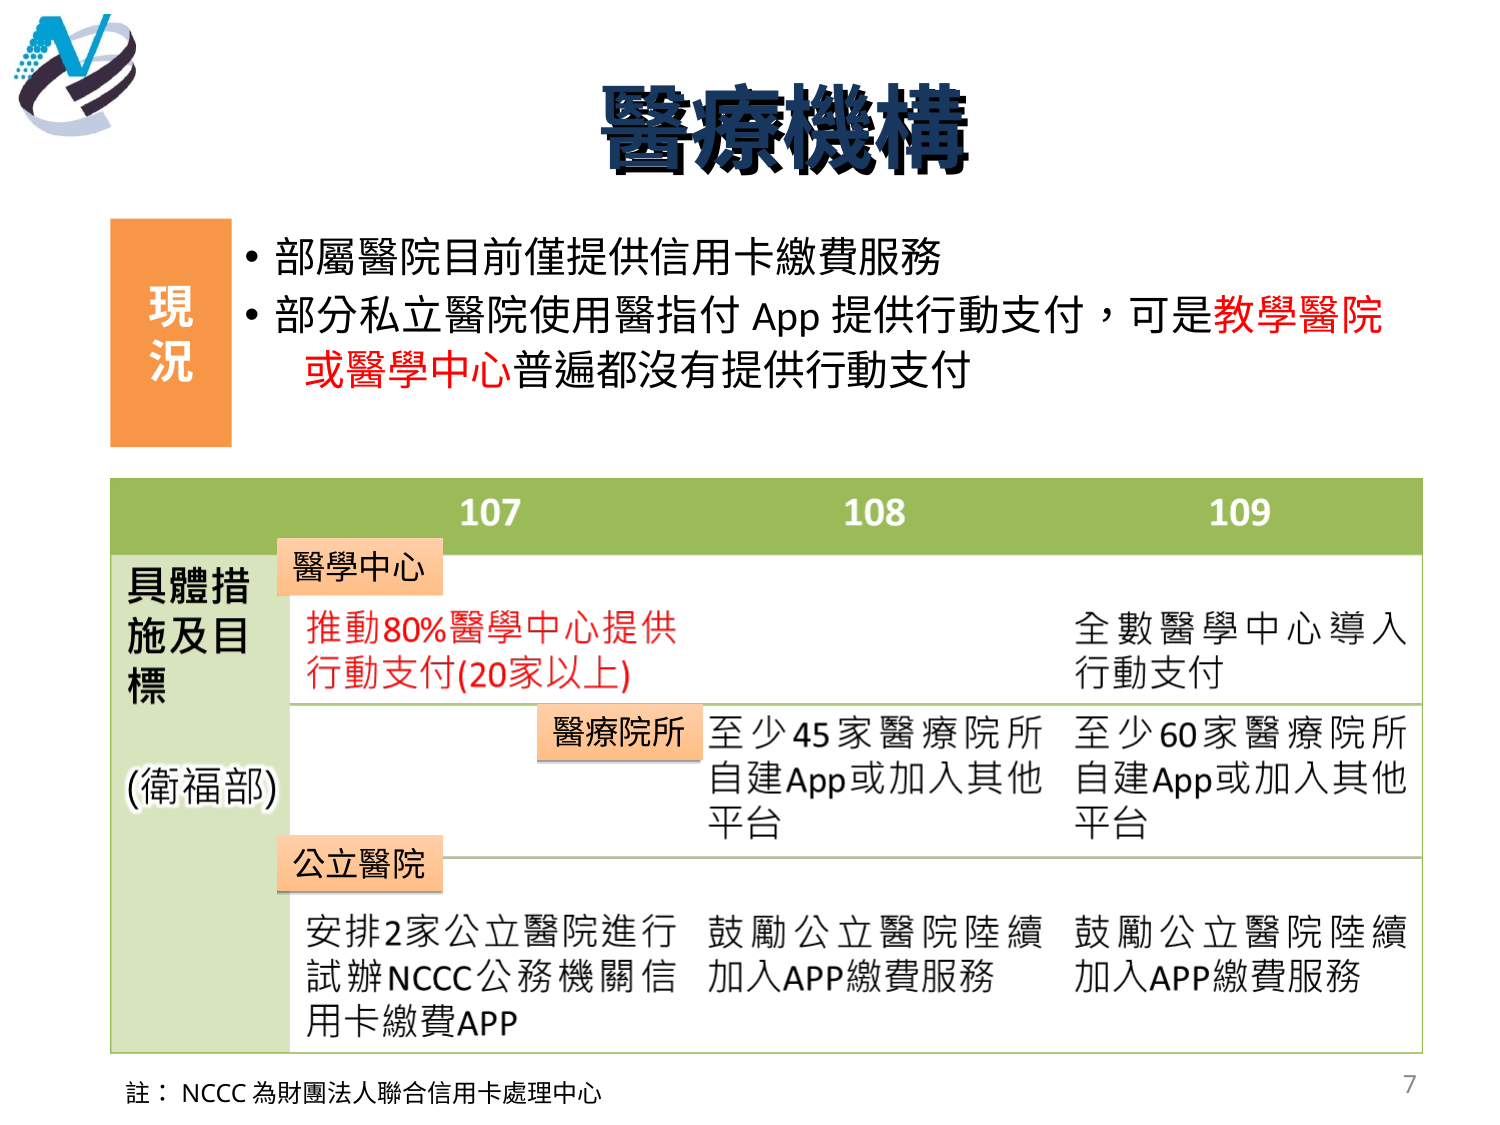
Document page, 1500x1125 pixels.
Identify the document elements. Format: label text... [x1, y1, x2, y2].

text_box 醫療院所 [537, 704, 703, 760]
text_box 6 [1387, 1056, 1485, 1117]
text_box 部屬醫院目前僅提供信用卡繳費服務 部分私立醫院使用醫指付App提供行動支付，可是教學醫院或醫學中心普遍都沒有提供行動支付 [230, 219, 1398, 402]
picture [14, 14, 136, 140]
text_box 現況 [110, 218, 232, 448]
text_box 醫學中心 [277, 538, 443, 595]
picture [110, 474, 1423, 1069]
text_box 註：NCCC為財團法人聯合信用卡處理中心 [110, 1070, 848, 1116]
title 醫療機構 [110, 31, 1455, 219]
text_box 公立醫院 [277, 835, 443, 891]
